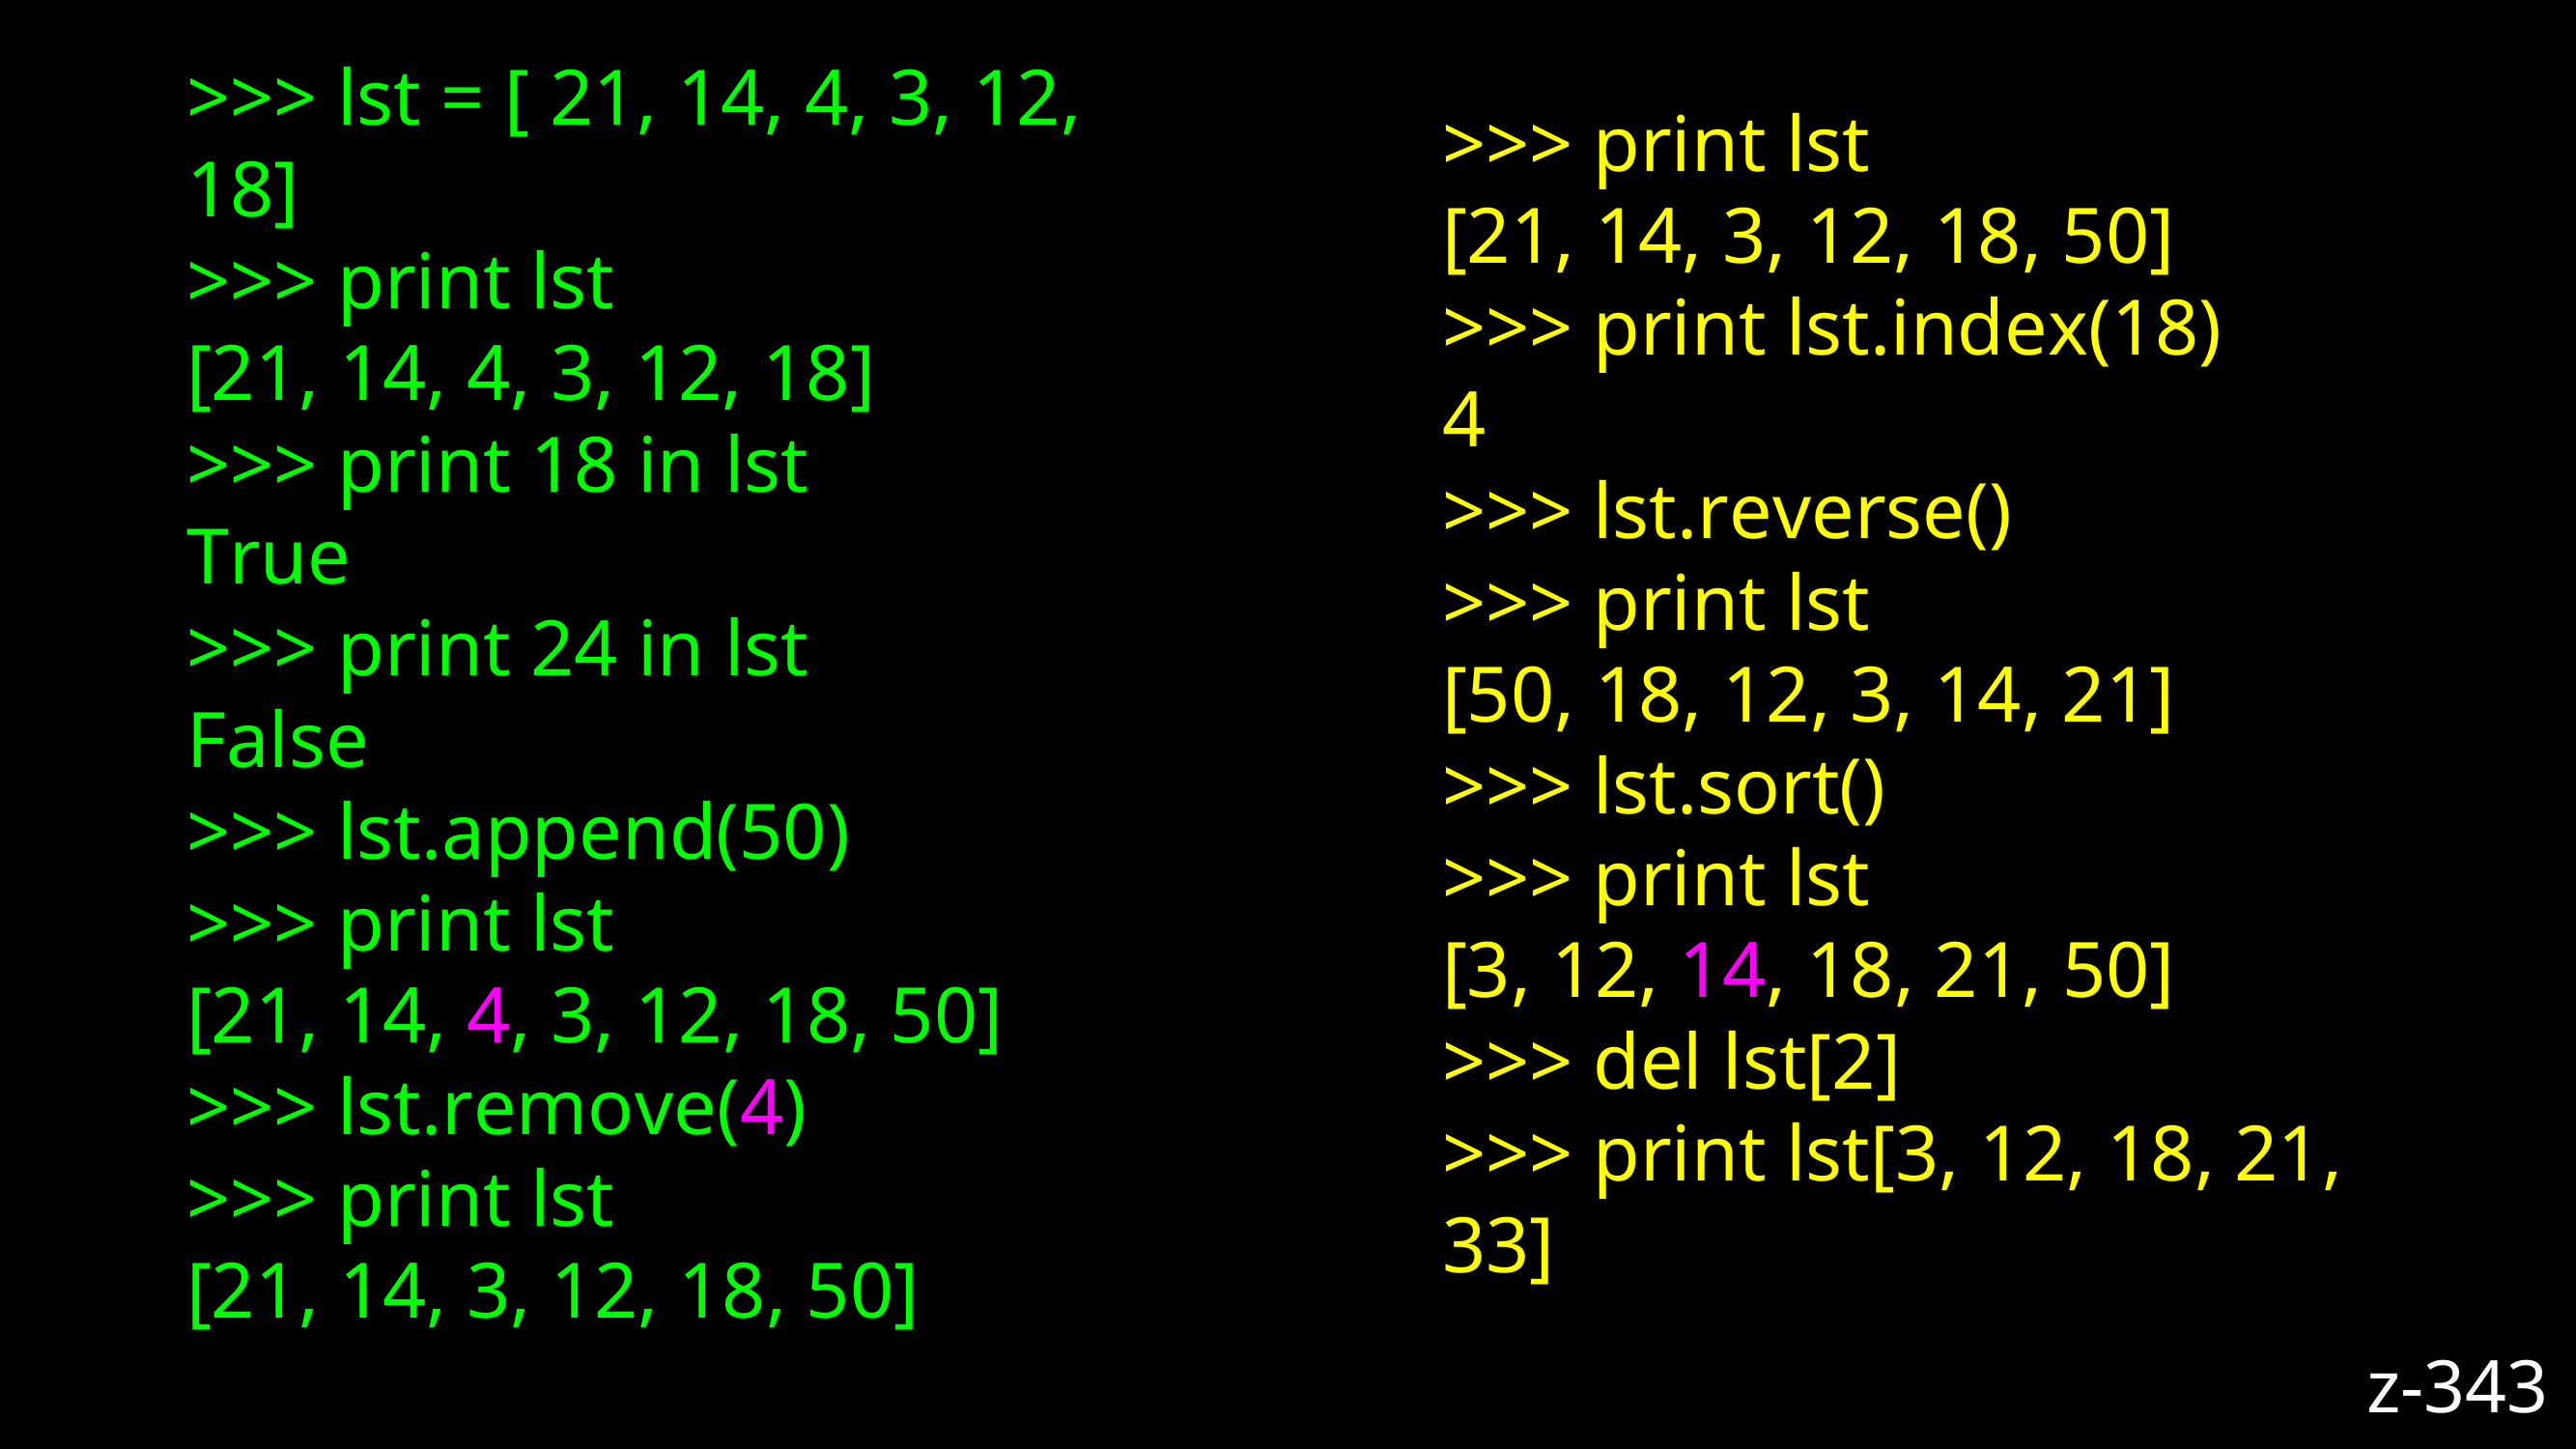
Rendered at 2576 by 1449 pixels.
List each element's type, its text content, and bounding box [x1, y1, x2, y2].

text_box z-343 [2365, 1340, 2549, 1428]
text_box >>> print lst [21, 14, 3, 12, 18, 50] >>> print lst.index(18) 4 >>> lst.reverse() >>> print lst [50, 18, 12, 3, 14, 21] >>> lst.sort() >>> print lst [3, 12, 14, 18, 21, 50] >>> del lst[2] >>> print lst[3, 12, 18, 21, 33] [1442, 107, 2459, 1275]
text_box >>> lst = [ 21, 14, 4, 3, 12, 18] >>> print lst [21, 14, 4, 3, 12, 18] >>> print 18 in lst True >>> print 24 in lst False >>> lst.append(50) >>> print lst [21, 14, 4, 3, 12, 18, 50] >>> lst.remove(4) >>> print lst [21, 14, 3, 12, 18, 50] [186, 107, 1207, 1275]
